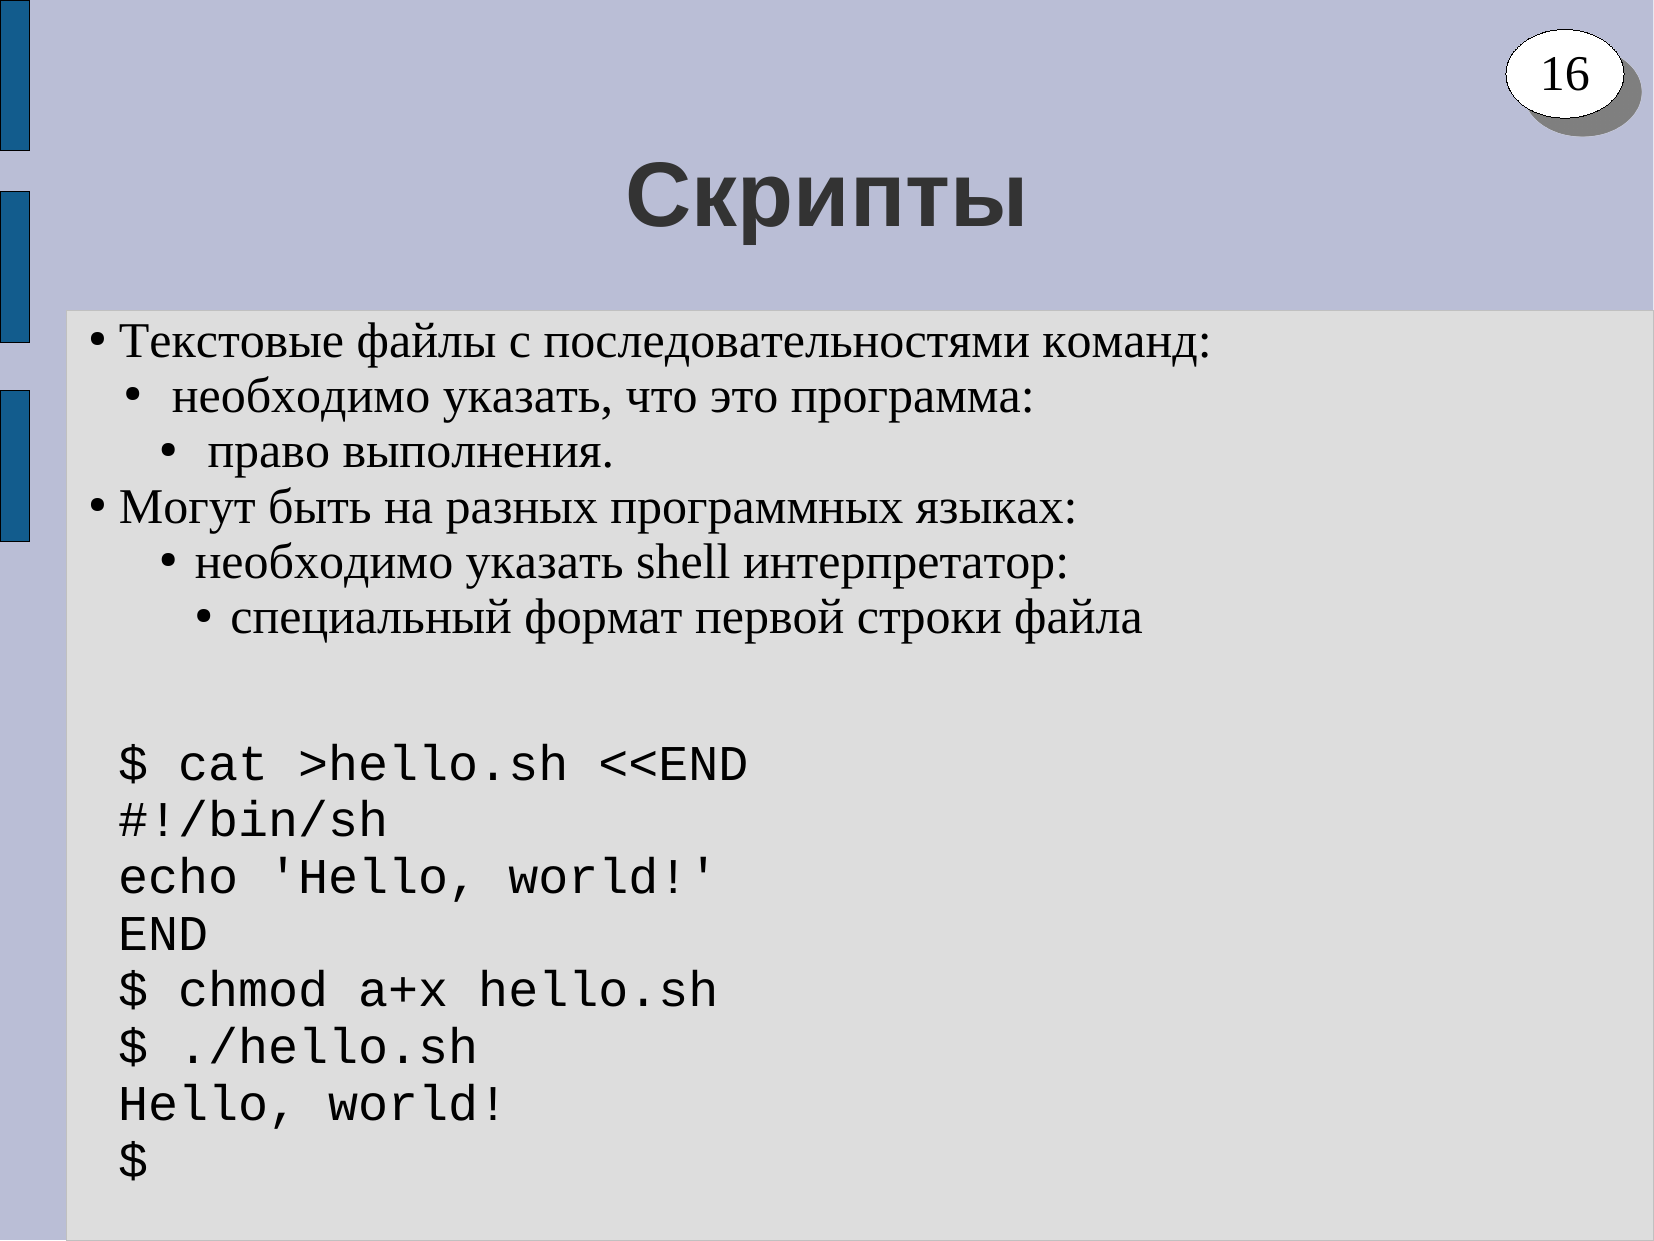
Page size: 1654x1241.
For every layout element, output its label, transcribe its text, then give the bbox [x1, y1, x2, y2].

text_box 16 [1505, 29, 1625, 119]
title Скрипты [121, 91, 1534, 299]
text_box Текстовые файлы с последовательностями команд: необходимо указать, что это программа: право выполнения. Могут быть на разных программных языках: необходимо указать shell интерпретатор: специальный формат первой строки файла [88, 312, 1213, 645]
text_box $ cat >hello.sh <<END #!/bin/sh echo 'Hello, world!' END $ chmod a+x hello.sh $ ./hello.sh Hello, world! $ [118, 738, 749, 1193]
